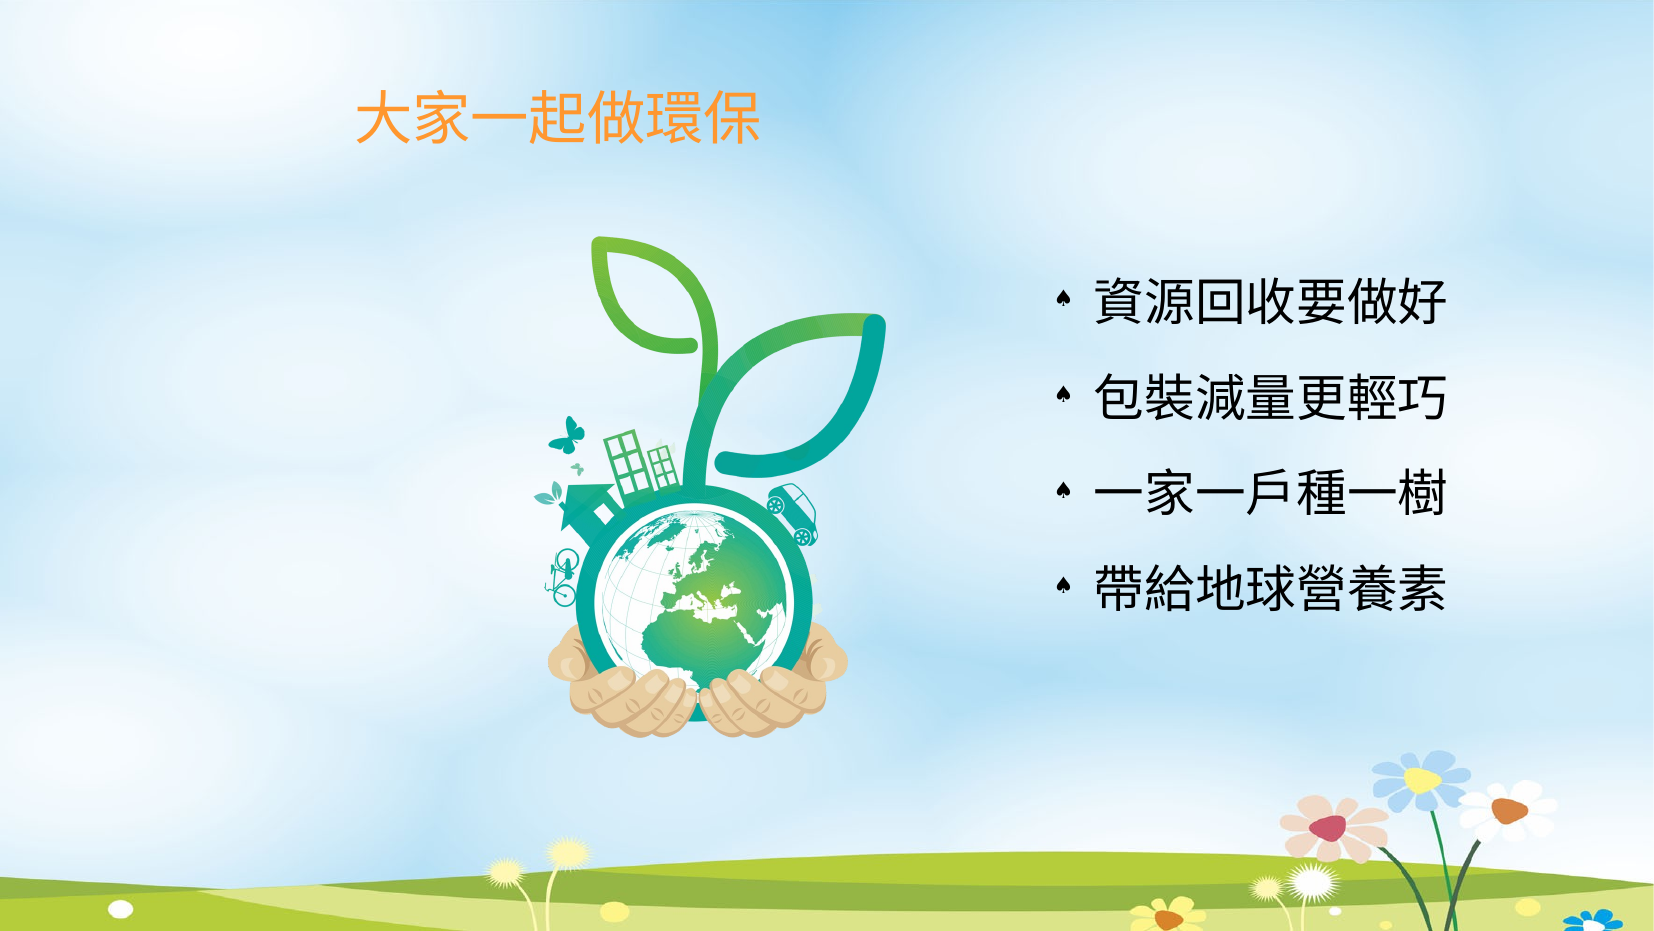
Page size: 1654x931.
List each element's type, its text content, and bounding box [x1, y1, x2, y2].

list 資源回收要做好 包裝減量更輕巧 一家一戶種一樹 帶給地球營養素 [1039, 261, 1601, 624]
picture [0, 0, 1654, 931]
title 大家一起做環保 [82, 23, 1034, 132]
